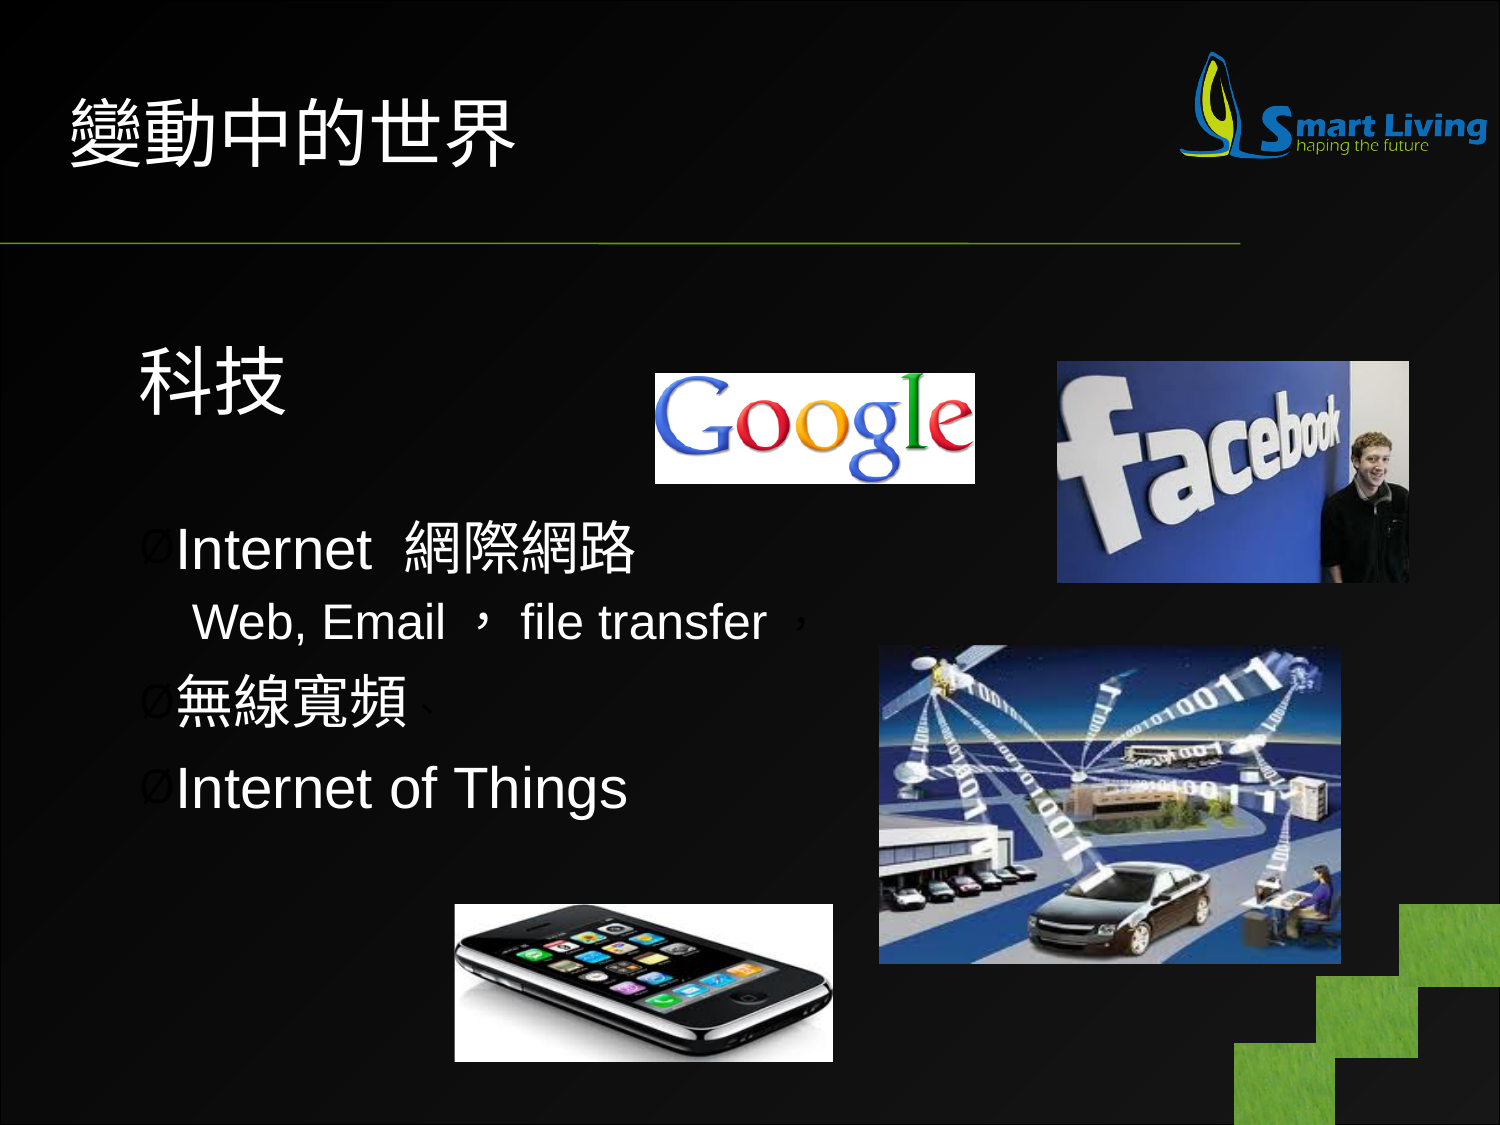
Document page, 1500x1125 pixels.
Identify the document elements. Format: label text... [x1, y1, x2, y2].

text_box 科技 [124, 291, 325, 468]
picture [1057, 361, 1409, 583]
picture [879, 645, 1341, 964]
picture [454, 904, 833, 1062]
text_box Internet 網際網路 Web, Email，file transfer， 無線寬頻、 Internet of Things [124, 503, 927, 828]
picture [655, 373, 975, 484]
text_box 變動中的世界 [53, 43, 927, 220]
